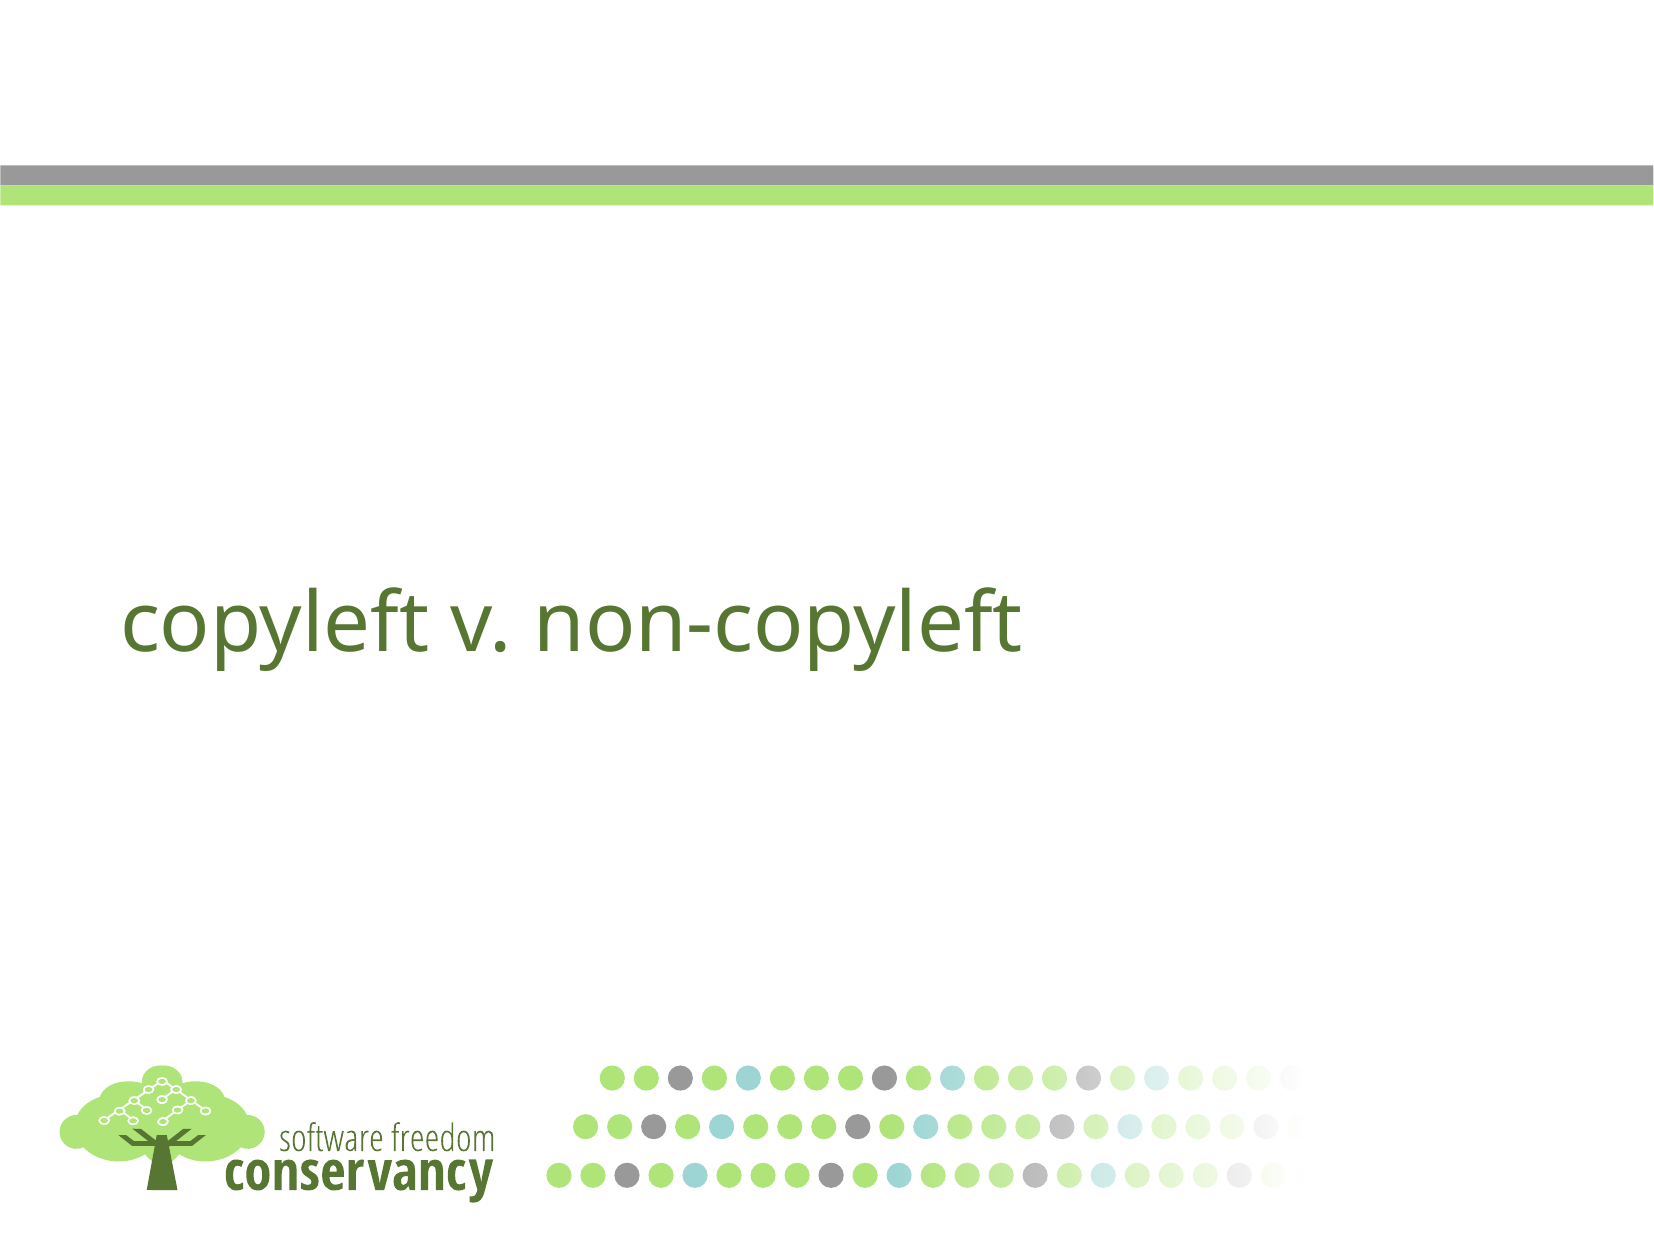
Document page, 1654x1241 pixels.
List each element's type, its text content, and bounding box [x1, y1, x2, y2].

title copyleft v. non-copyleft [120, 515, 1576, 723]
